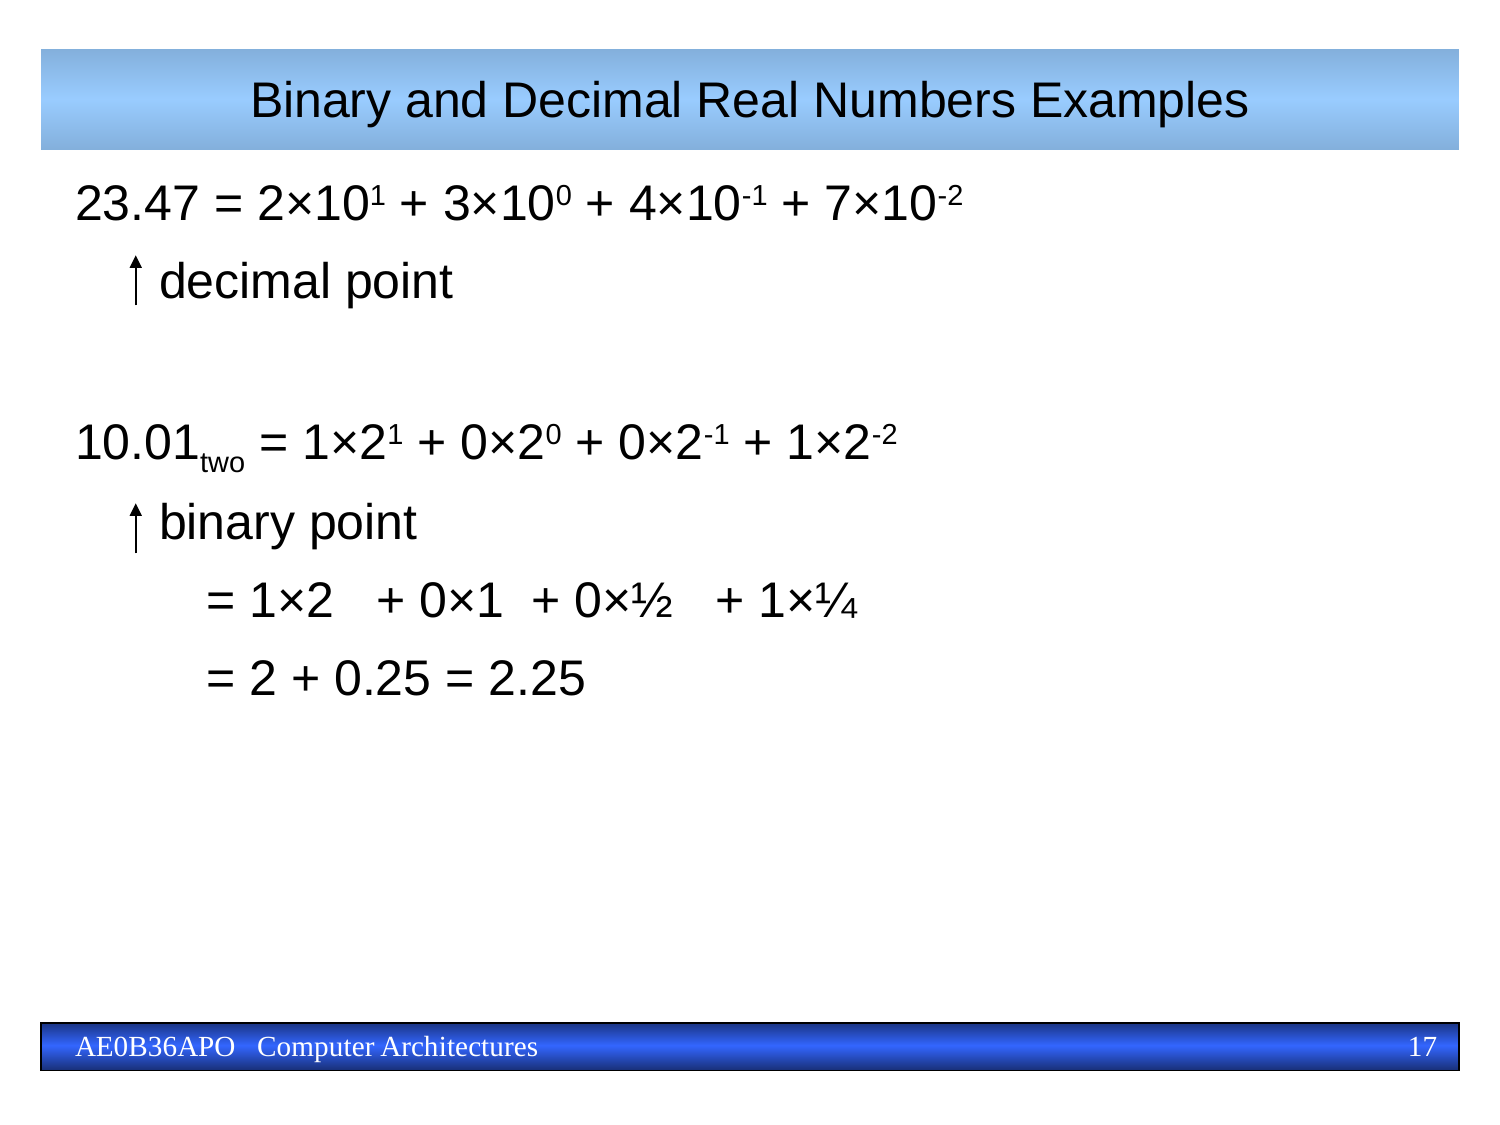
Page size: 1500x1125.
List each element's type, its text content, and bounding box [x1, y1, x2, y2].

text_box 23.47 = 2×101 + 3×100 + 4×10-1 + 7×10-2 decimal point 10.01two = 1×21 + 0×20 + 0×2-1 + 1×2-2 binary point = 1×2 + 0×1 + 0×½ + 1×¼ = 2 + 0.25 = 2.25 [75, 172, 1425, 915]
title Binary and Decimal Real Numbers Examples [41, 49, 1459, 150]
